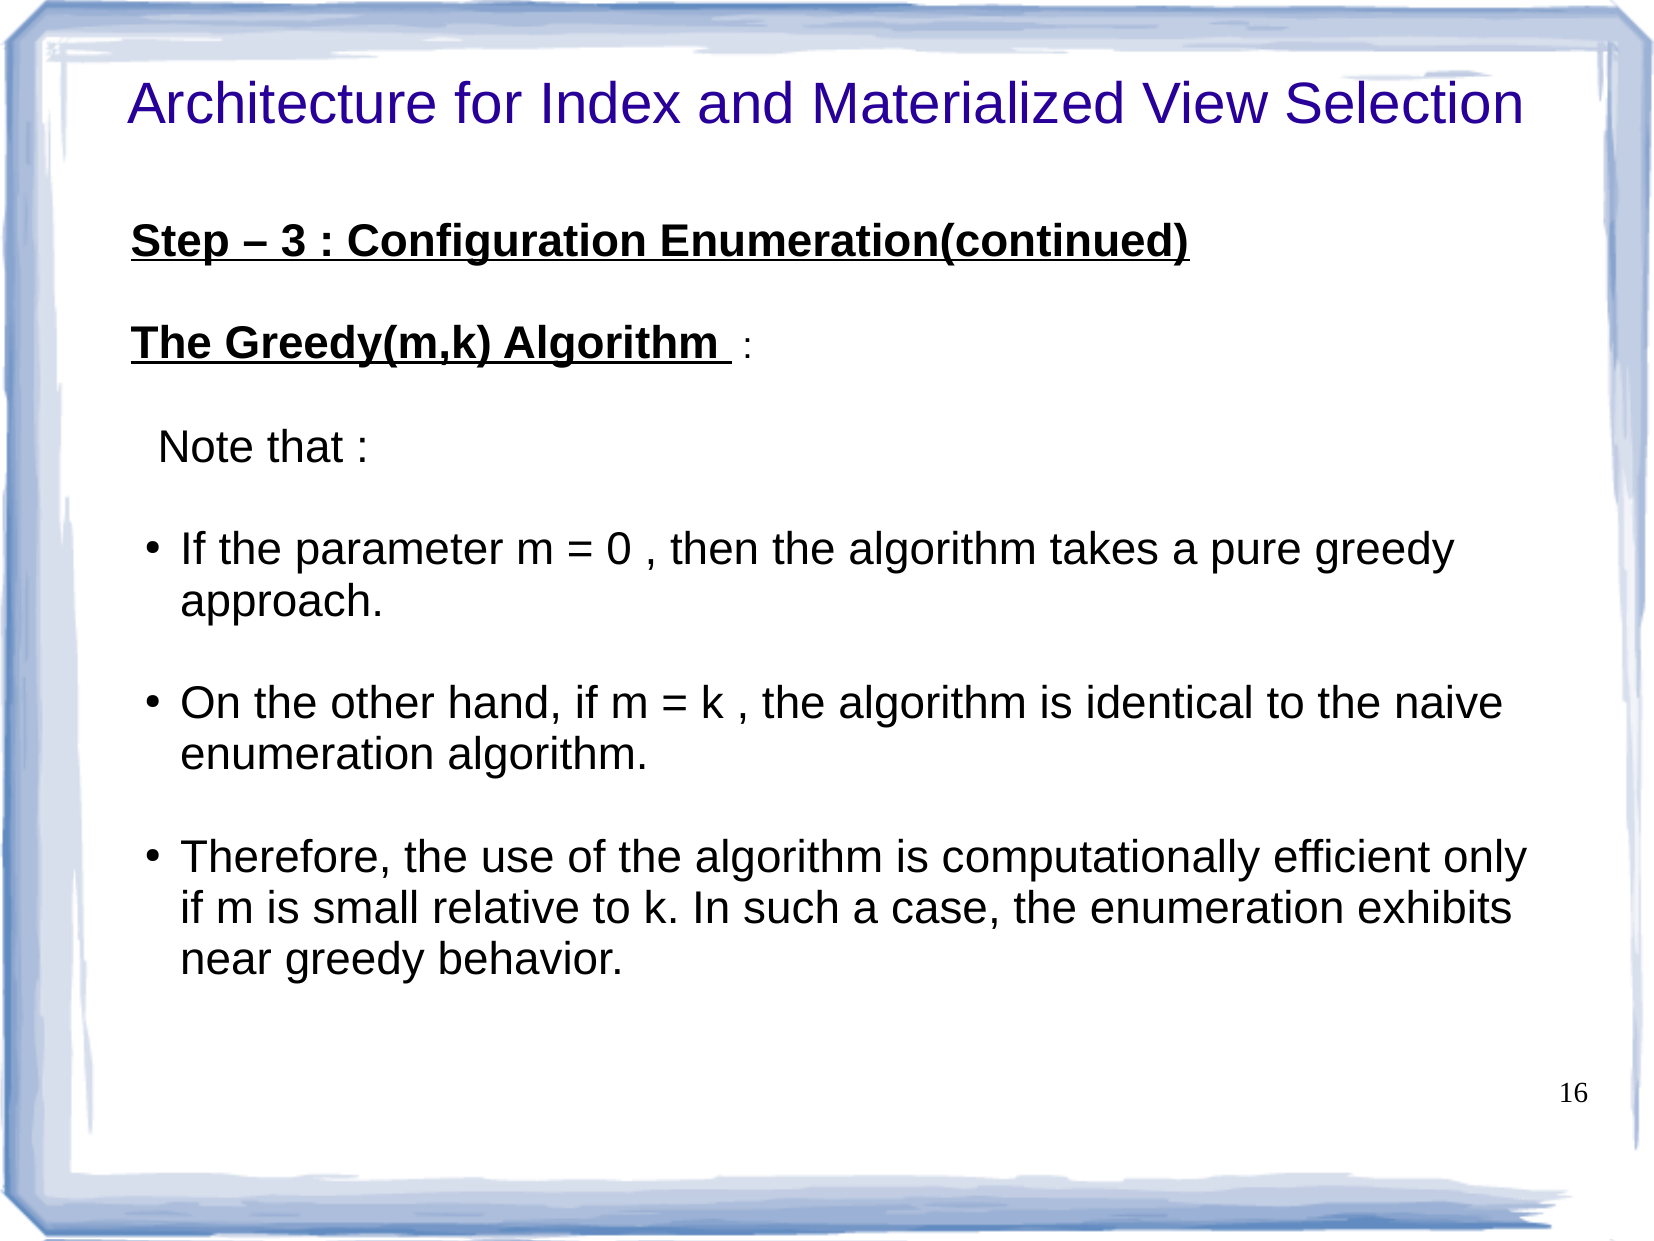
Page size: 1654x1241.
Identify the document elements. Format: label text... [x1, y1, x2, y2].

picture [0, 0, 1654, 1241]
title Architecture for Index and Materialized View Selection [82, 0, 1571, 208]
text_box Note that : If the parameter m = 0 , then the algorithm takes a pure greedy approach. On the other hand, if m = k , the algorithm is identical to the naive enumeration algorithm. Therefore, the use of the algorithm is computationally efficient only if m is small relative to k. In such a case, the enumeration exhibits near greedy behavior. [129, 413, 1560, 1044]
text_box Step – 3 : Configuration Enumeration(continued) The Greedy(m,k) Algorithm : [115, 207, 1205, 376]
